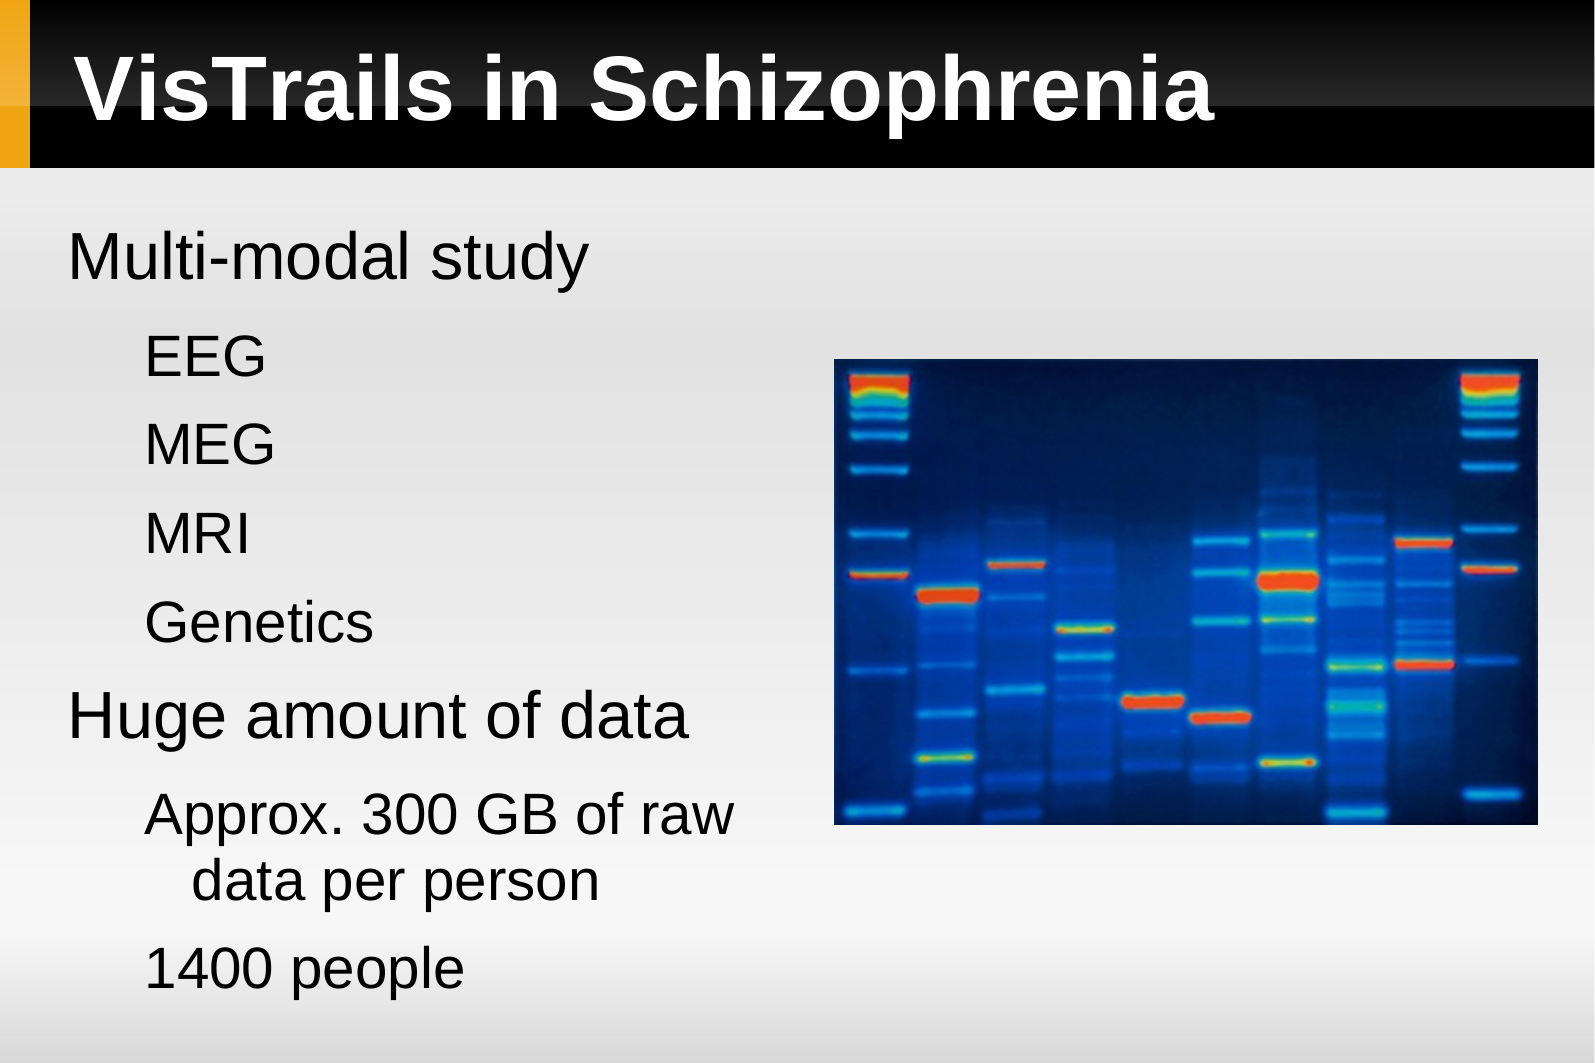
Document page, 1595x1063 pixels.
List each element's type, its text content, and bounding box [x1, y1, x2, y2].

list Multi-modal study EEG MEG MRI Genetics Huge amount of data Approx. 300 GB of raw data per person 1400 people [50, 219, 751, 1002]
picture [0, 0, 1595, 1063]
title VisTrails in Schizophrenia [74, 7, 1510, 171]
